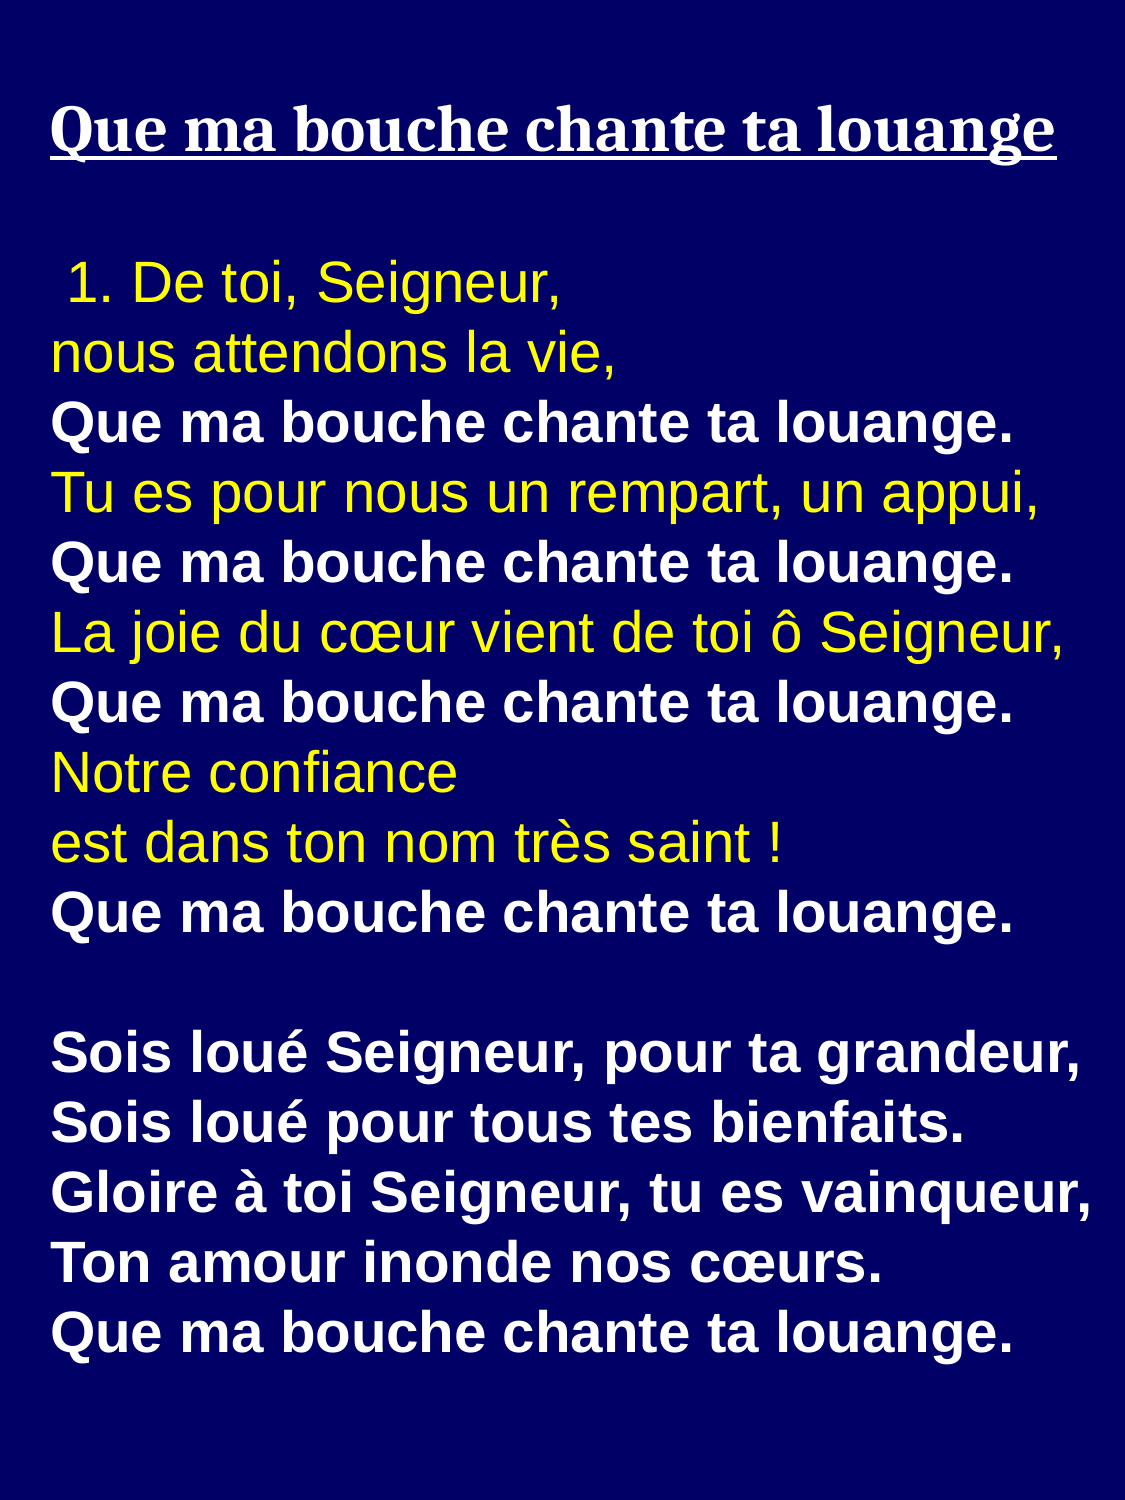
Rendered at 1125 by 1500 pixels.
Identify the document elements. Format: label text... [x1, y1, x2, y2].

title Que ma bouche chante ta louange 1. De toi, Seigneur, nous attendons la vie, Que ma bouche chante ta louange. Tu es pour nous un rempart, un appui, Que ma bouche chante ta louange. La joie du cœur vient de toi ô Seigneur, Que ma bouche chante ta louange. Notre confiance est dans ton nom très saint ! Que ma bouche chante ta louange. Sois loué Seigneur, pour ta grandeur, Sois loué pour tous tes bienfaits. Gloire à toi Seigneur, tu es vainqueur, Ton amour inonde nos cœurs. Que ma bouche chante ta louange. [35, 76, 1125, 1476]
